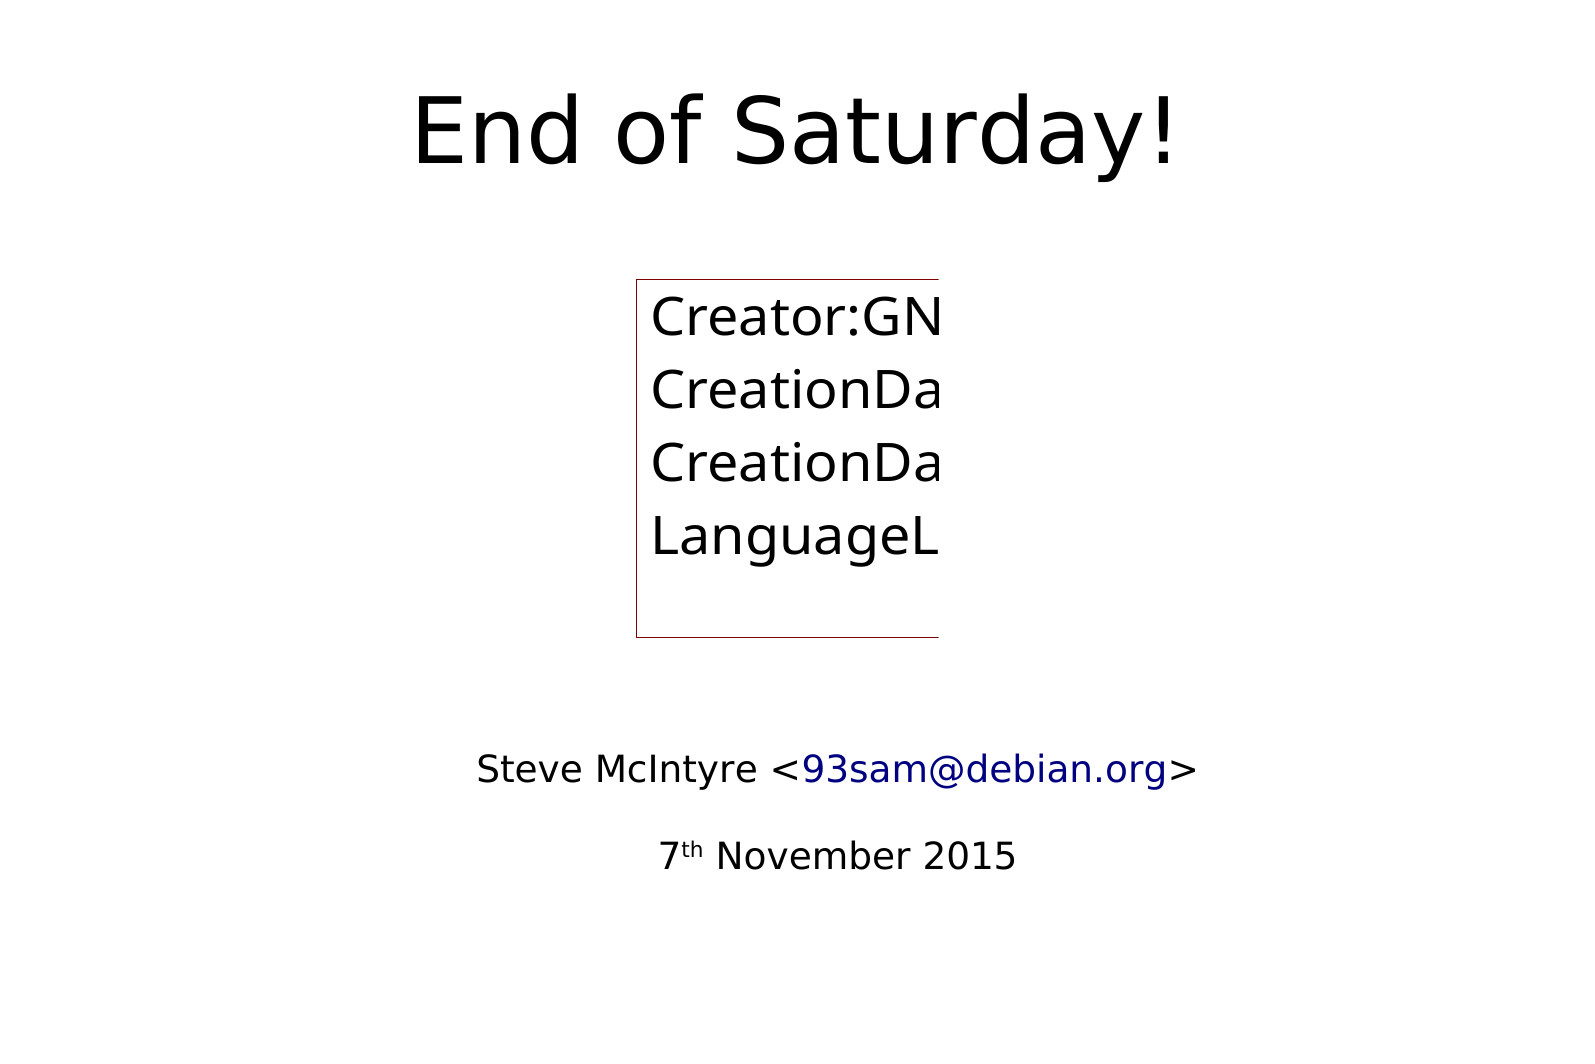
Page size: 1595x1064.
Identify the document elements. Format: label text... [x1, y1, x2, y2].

subtitle Steve McIntyre <93sam@debian.org> 7th November 2015 [102, 562, 1538, 1064]
title End of Saturday! [79, 24, 1515, 239]
picture [632, 275, 939, 638]
